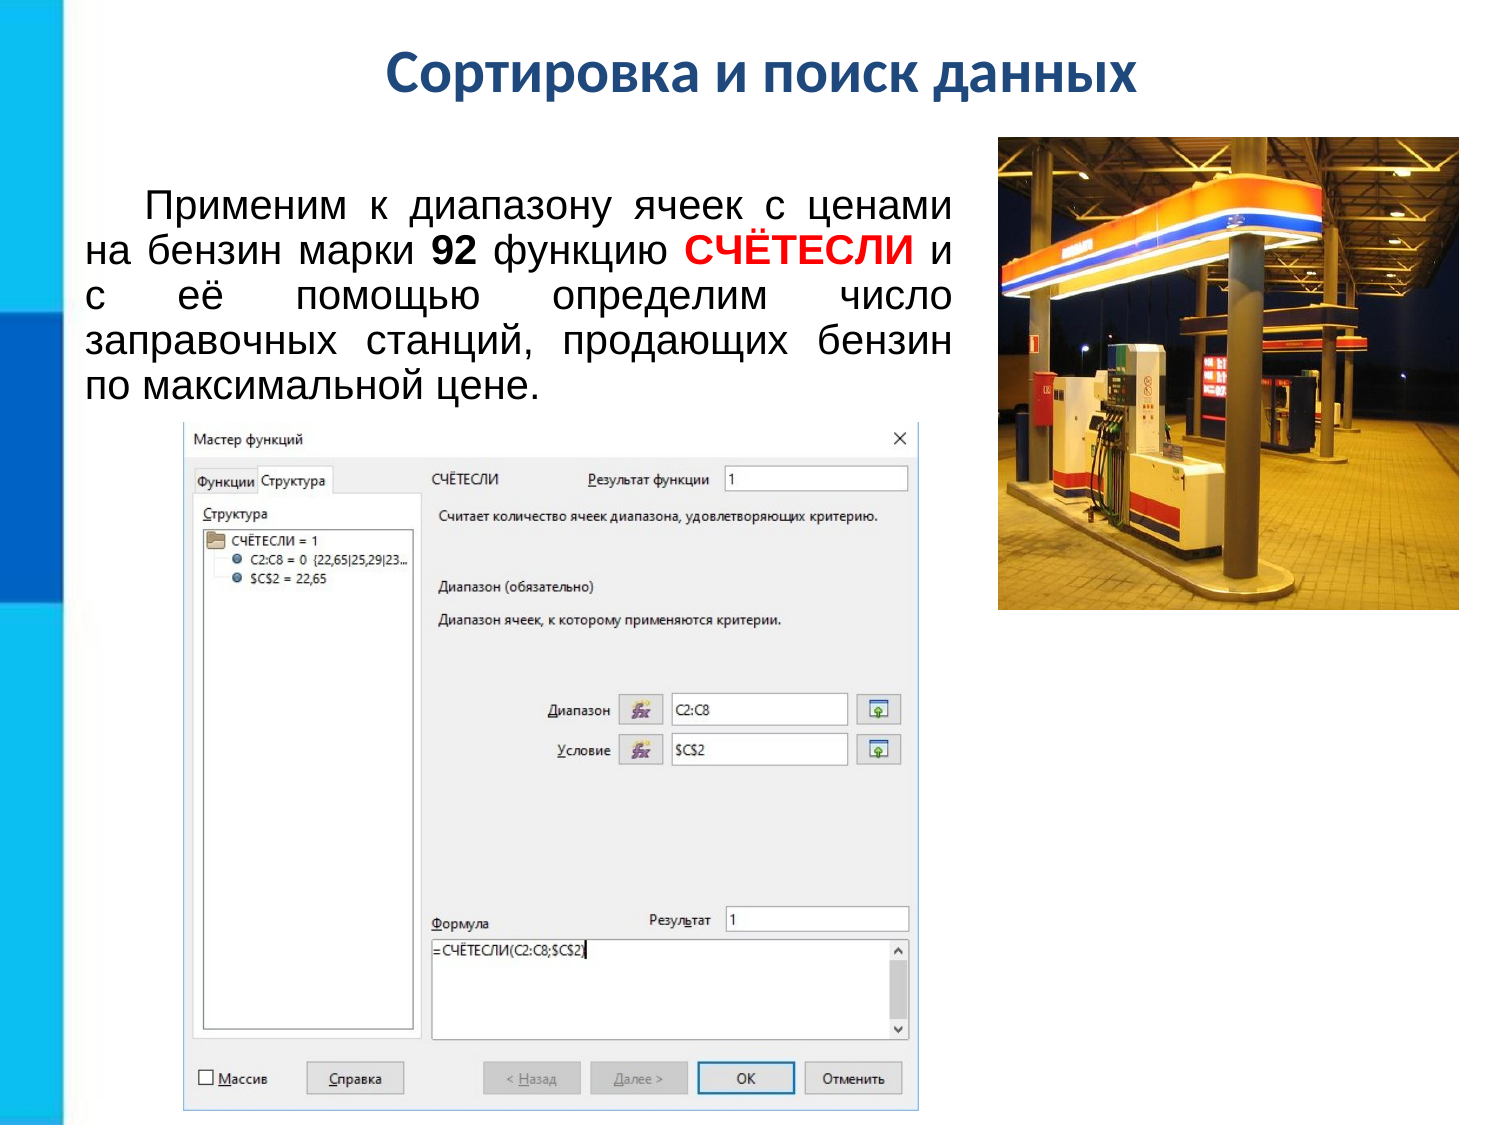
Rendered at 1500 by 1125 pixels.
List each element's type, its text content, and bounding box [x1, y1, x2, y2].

text_box Сортировка и поиск данных [100, 31, 1426, 114]
picture [0, 0, 1500, 1125]
text_box Применим к диапазону ячеек с ценами на бензин марки 92 функцию СЧЁТЕСЛИ и с её помощью определим число заправочных станций, продающих бензин по максимальной цене. [70, 175, 969, 417]
